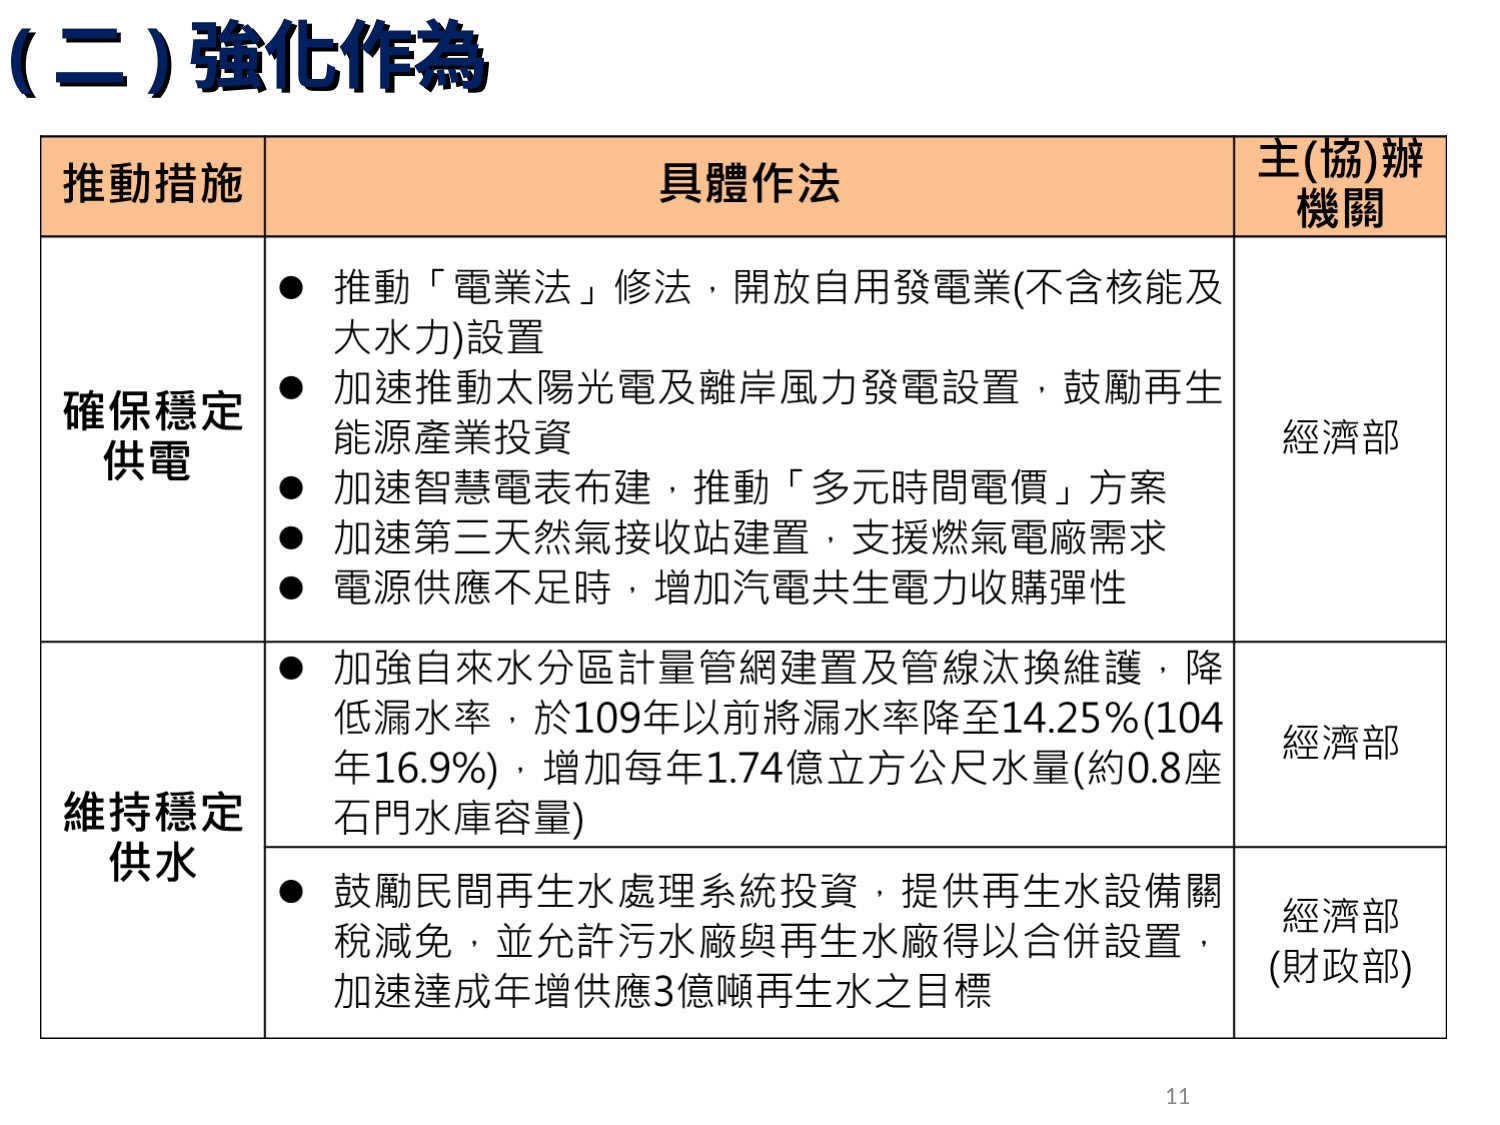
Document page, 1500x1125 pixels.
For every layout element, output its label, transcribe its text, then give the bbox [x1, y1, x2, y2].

text_box 11 [1149, 1065, 1500, 1125]
picture [40, 118, 1447, 1040]
text_box (二)強化作為 [0, 0, 1495, 106]
